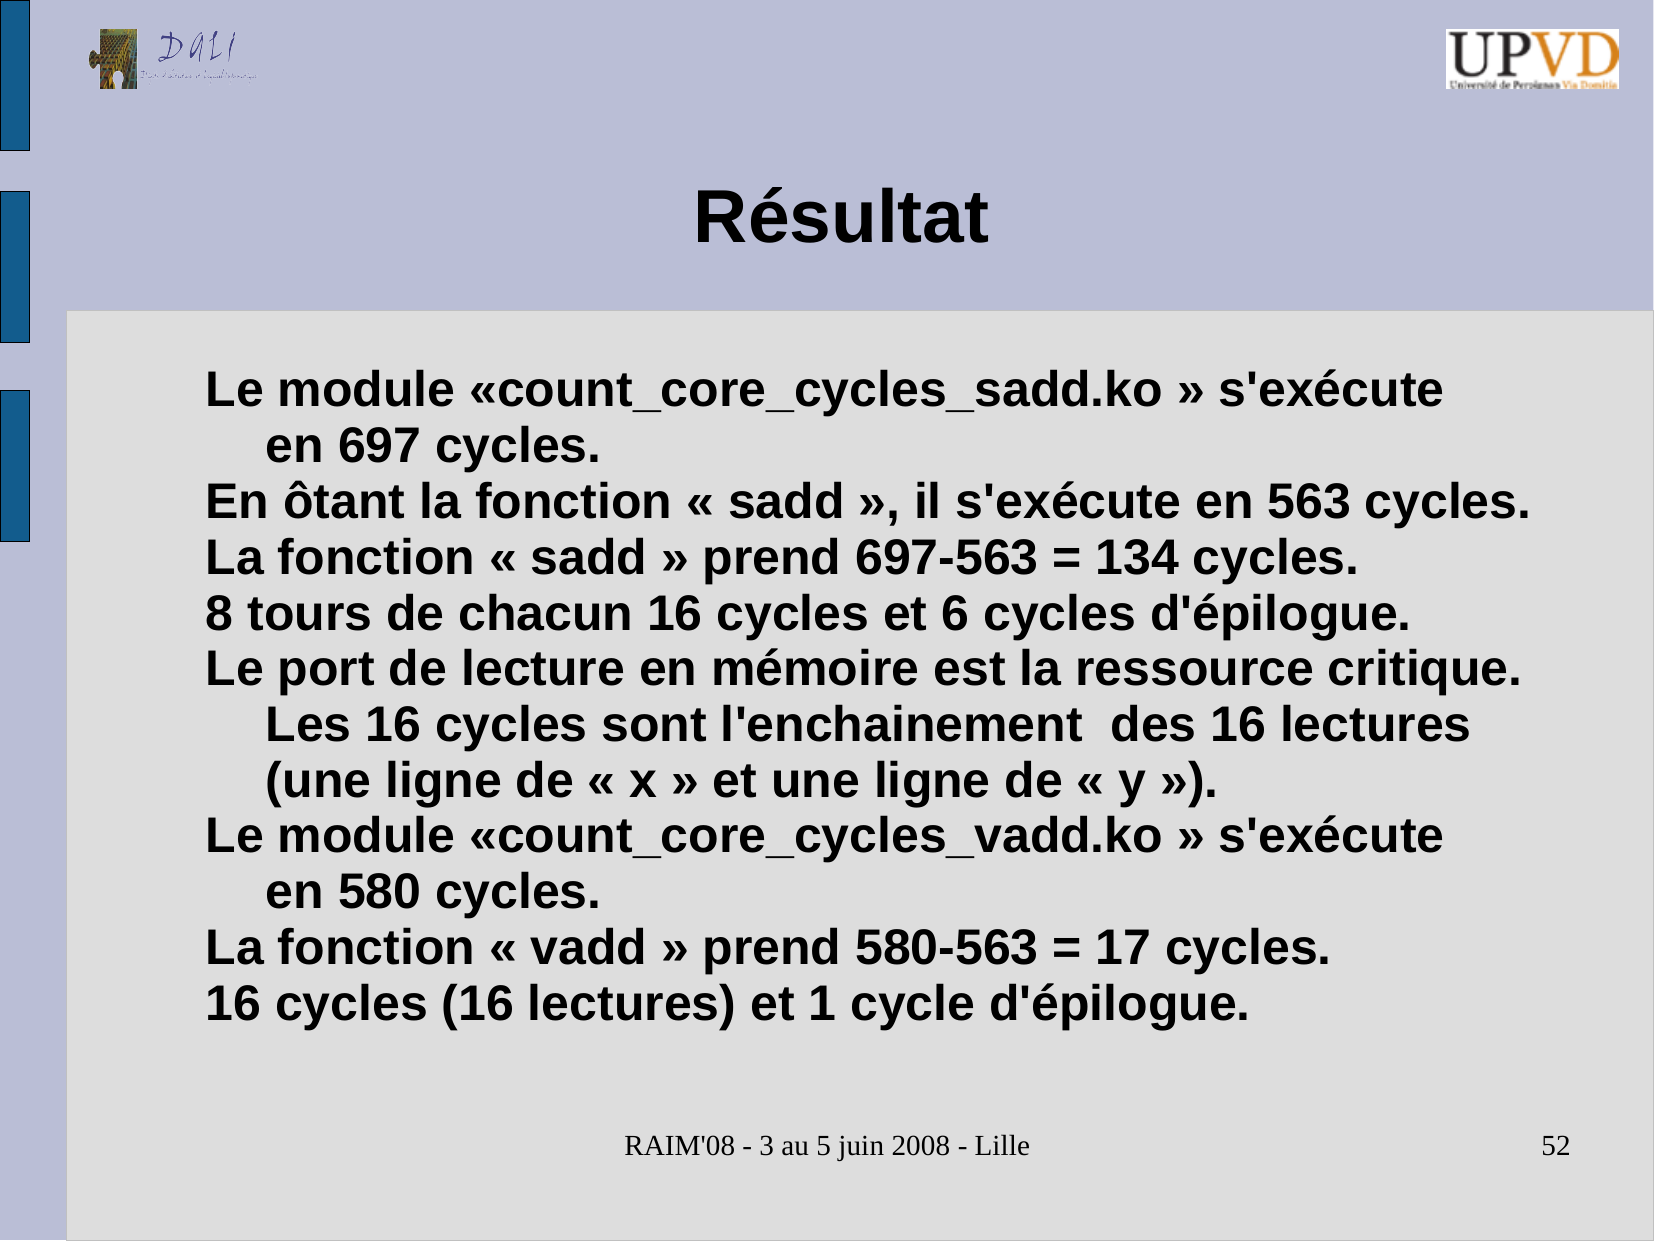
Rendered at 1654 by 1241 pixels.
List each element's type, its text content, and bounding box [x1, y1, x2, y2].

picture [1446, 29, 1619, 89]
text_box Le module «count_core_cycles_sadd.ko » s'exécute en 697 cycles. En ôtant la fonction « sadd », il s'exécute en 563 cycles. La fonction « sadd » prend 697-563 = 134 cycles. 8 tours de chacun 16 cycles et 6 cycles d'épilogue. Le port de lecture en mémoire est la ressource critique. Les 16 cycles sont l'enchainement des 16 lectures (une ligne de « x » et une ligne de « y »). Le module «count_core_cycles_vadd.ko » s'exécute en 580 cycles. La fonction « vadd » prend 580-563 = 17 cycles. 16 cycles (16 lectures) et 1 cycle d'épilogue. [177, 354, 1566, 1054]
text_box Résultat [679, 166, 1005, 266]
picture [88, 29, 261, 89]
